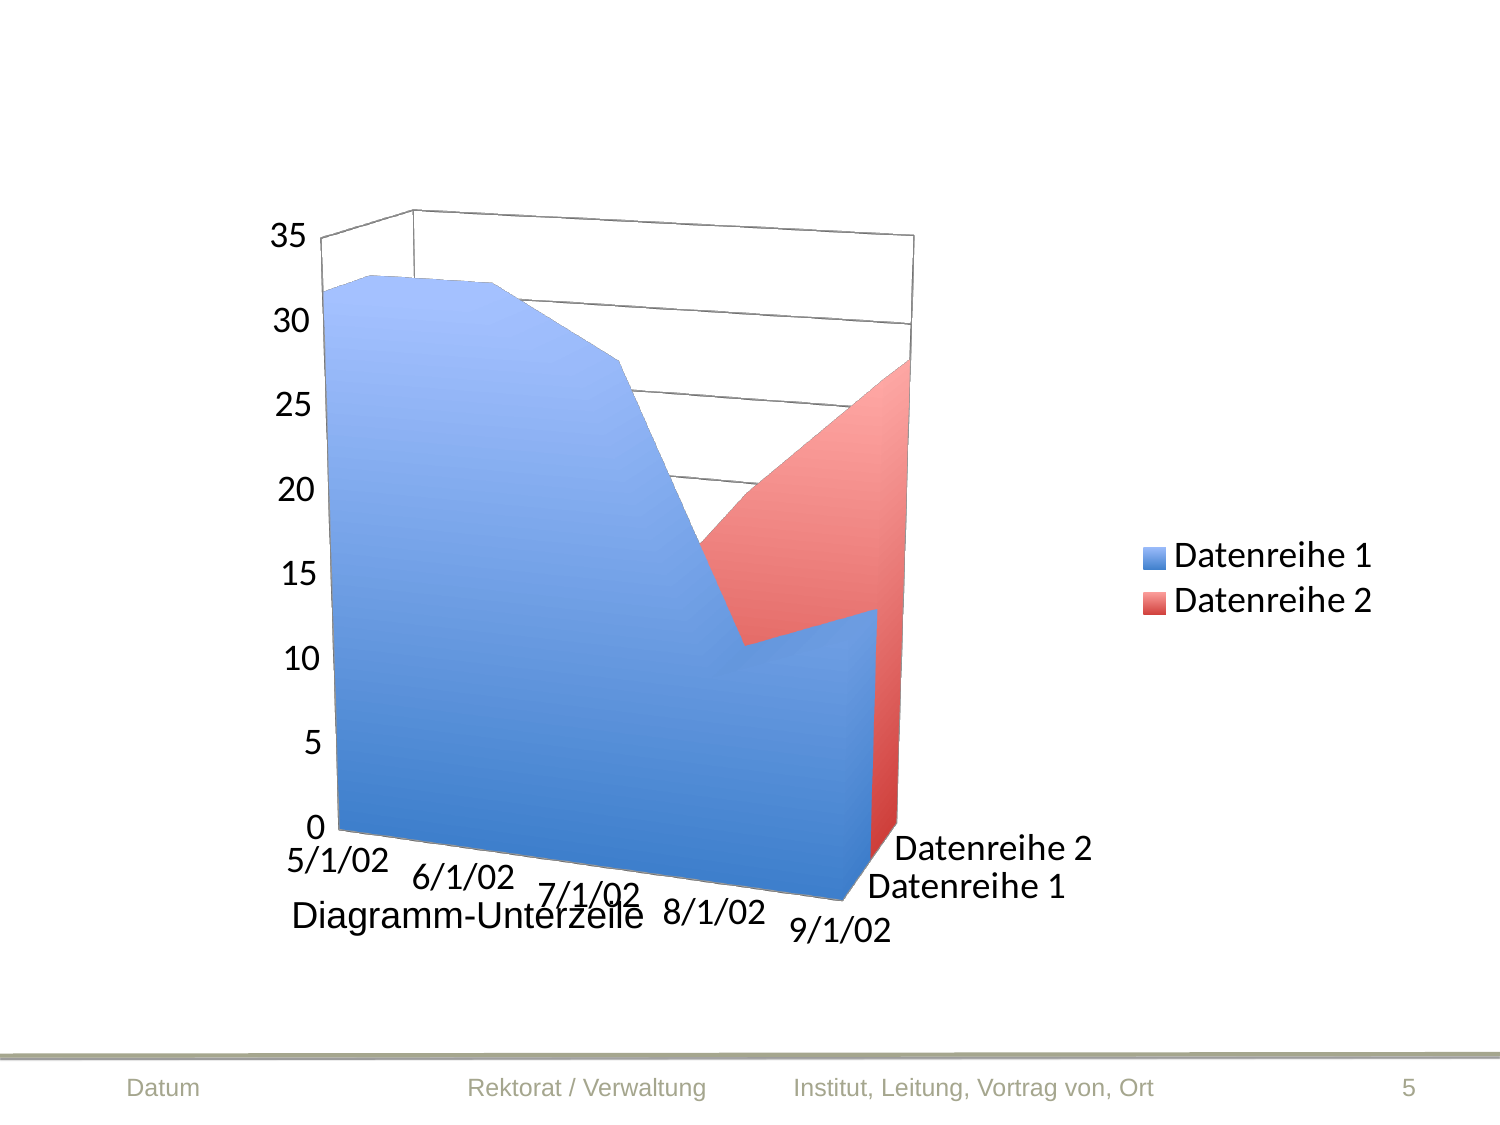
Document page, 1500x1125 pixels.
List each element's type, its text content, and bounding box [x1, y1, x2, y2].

chart [231, 194, 1398, 968]
text_box Diagramm-Unterzeile [276, 883, 1193, 944]
